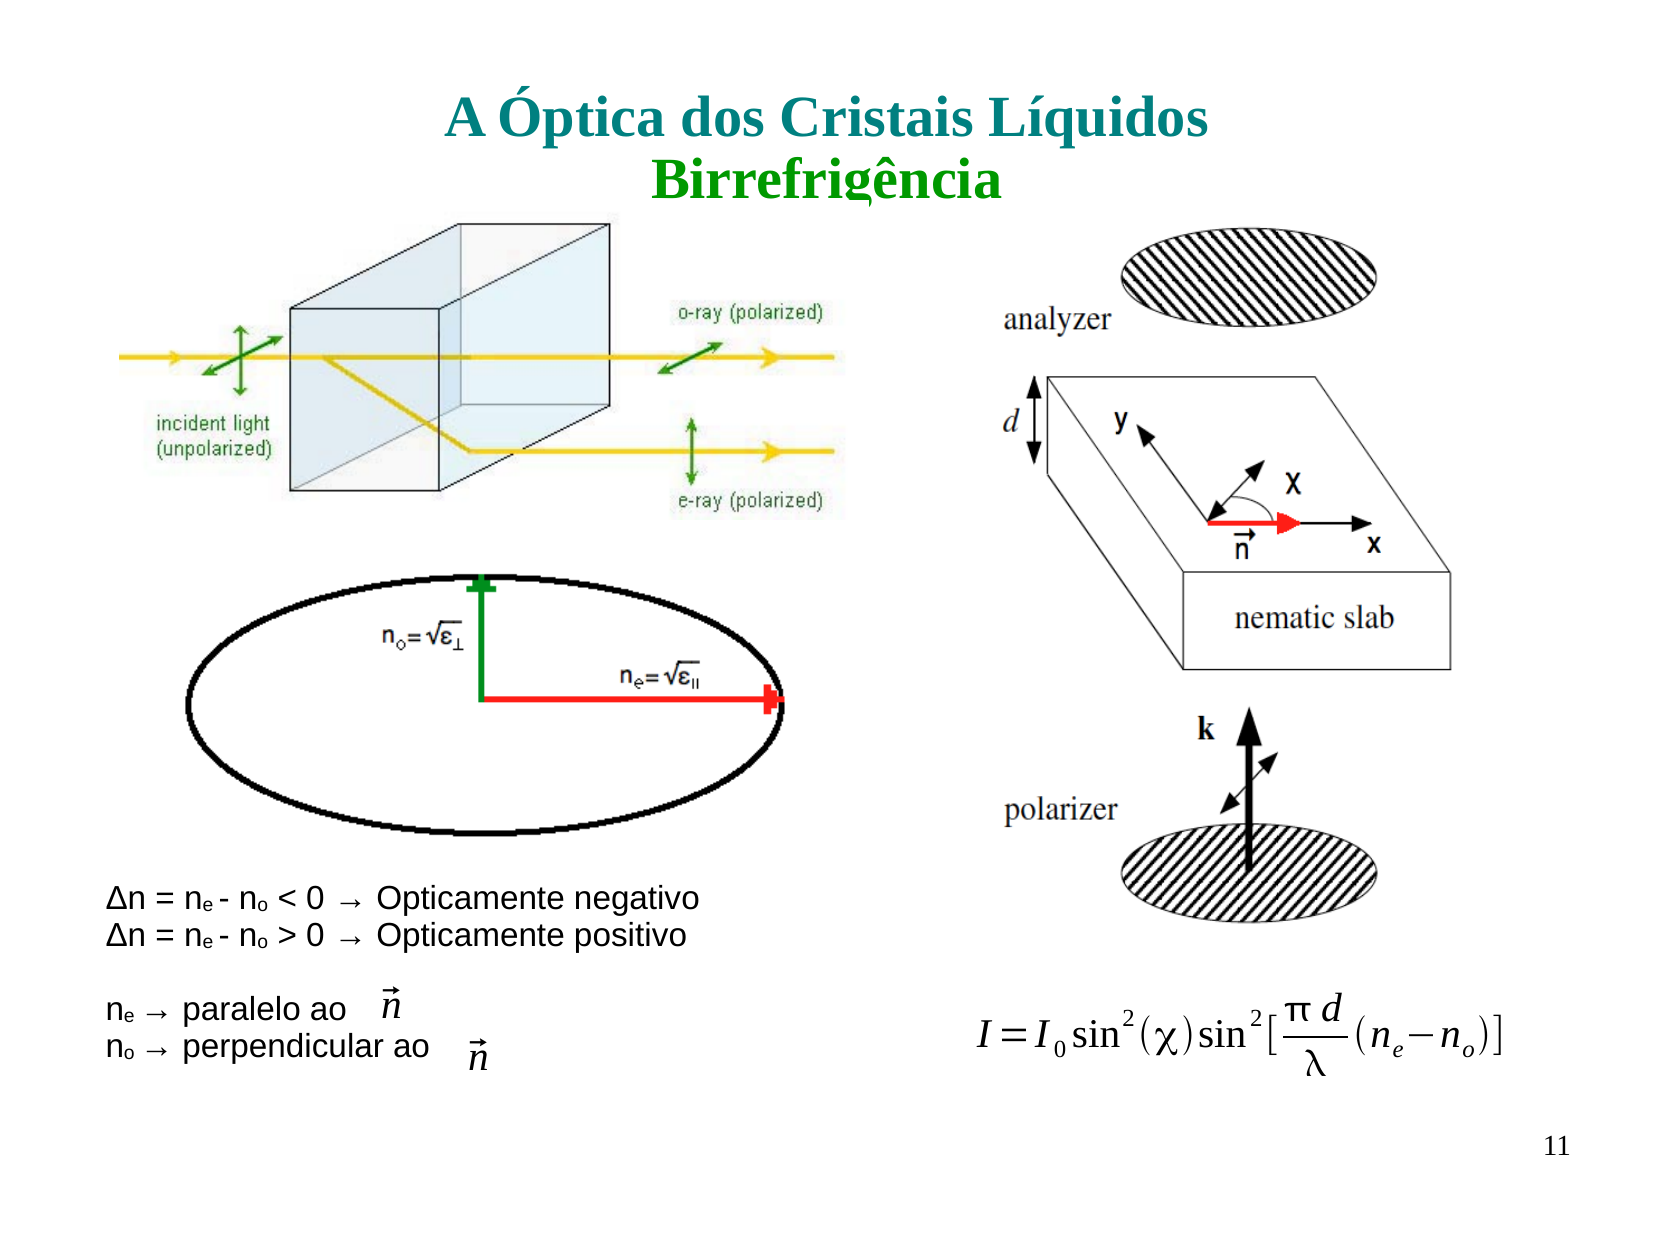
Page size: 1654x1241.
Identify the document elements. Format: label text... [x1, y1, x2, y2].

picture [147, 555, 816, 853]
chart [373, 981, 408, 1028]
picture [119, 200, 869, 520]
chart [967, 983, 1511, 1090]
title A Óptica dos Cristais Líquidos [59, 56, 1595, 178]
chart [460, 1033, 495, 1080]
text_box Δn = ne - no < 0 → Opticamente negativo Δn = ne - no > 0 → Opticamente positivo ne → paralelo ao no → perpendicular ao [105, 857, 762, 1087]
picture [992, 222, 1495, 963]
title Birrefrigência [59, 178, 1595, 239]
